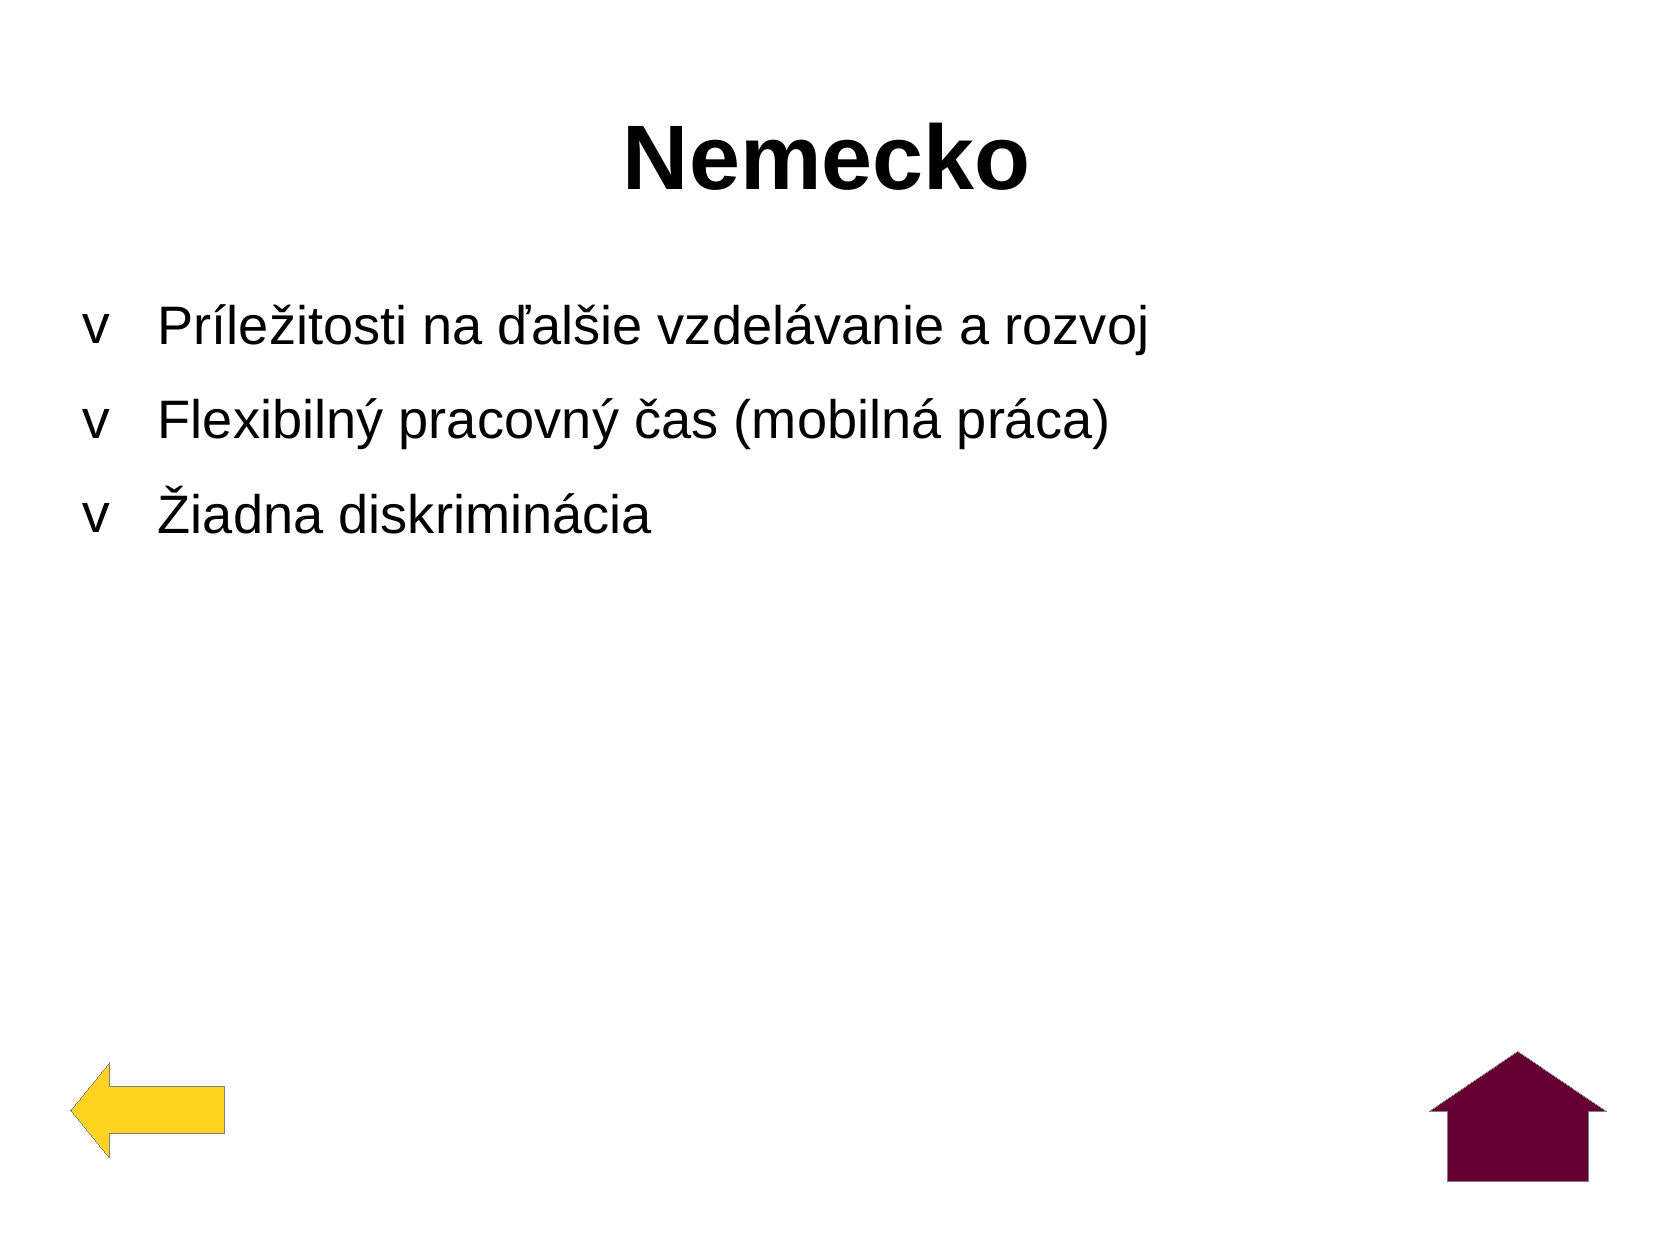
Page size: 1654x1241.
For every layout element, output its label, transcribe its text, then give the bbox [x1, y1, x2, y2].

list Príležitosti na ďalšie vzdelávanie a rozvoj Flexibilný pracovný čas (mobilná práca) Žiadna diskriminácia [82, 290, 1571, 767]
title Nemecko [82, 97, 1571, 209]
text_box [70, 1062, 225, 1158]
text_box [1429, 1051, 1607, 1182]
